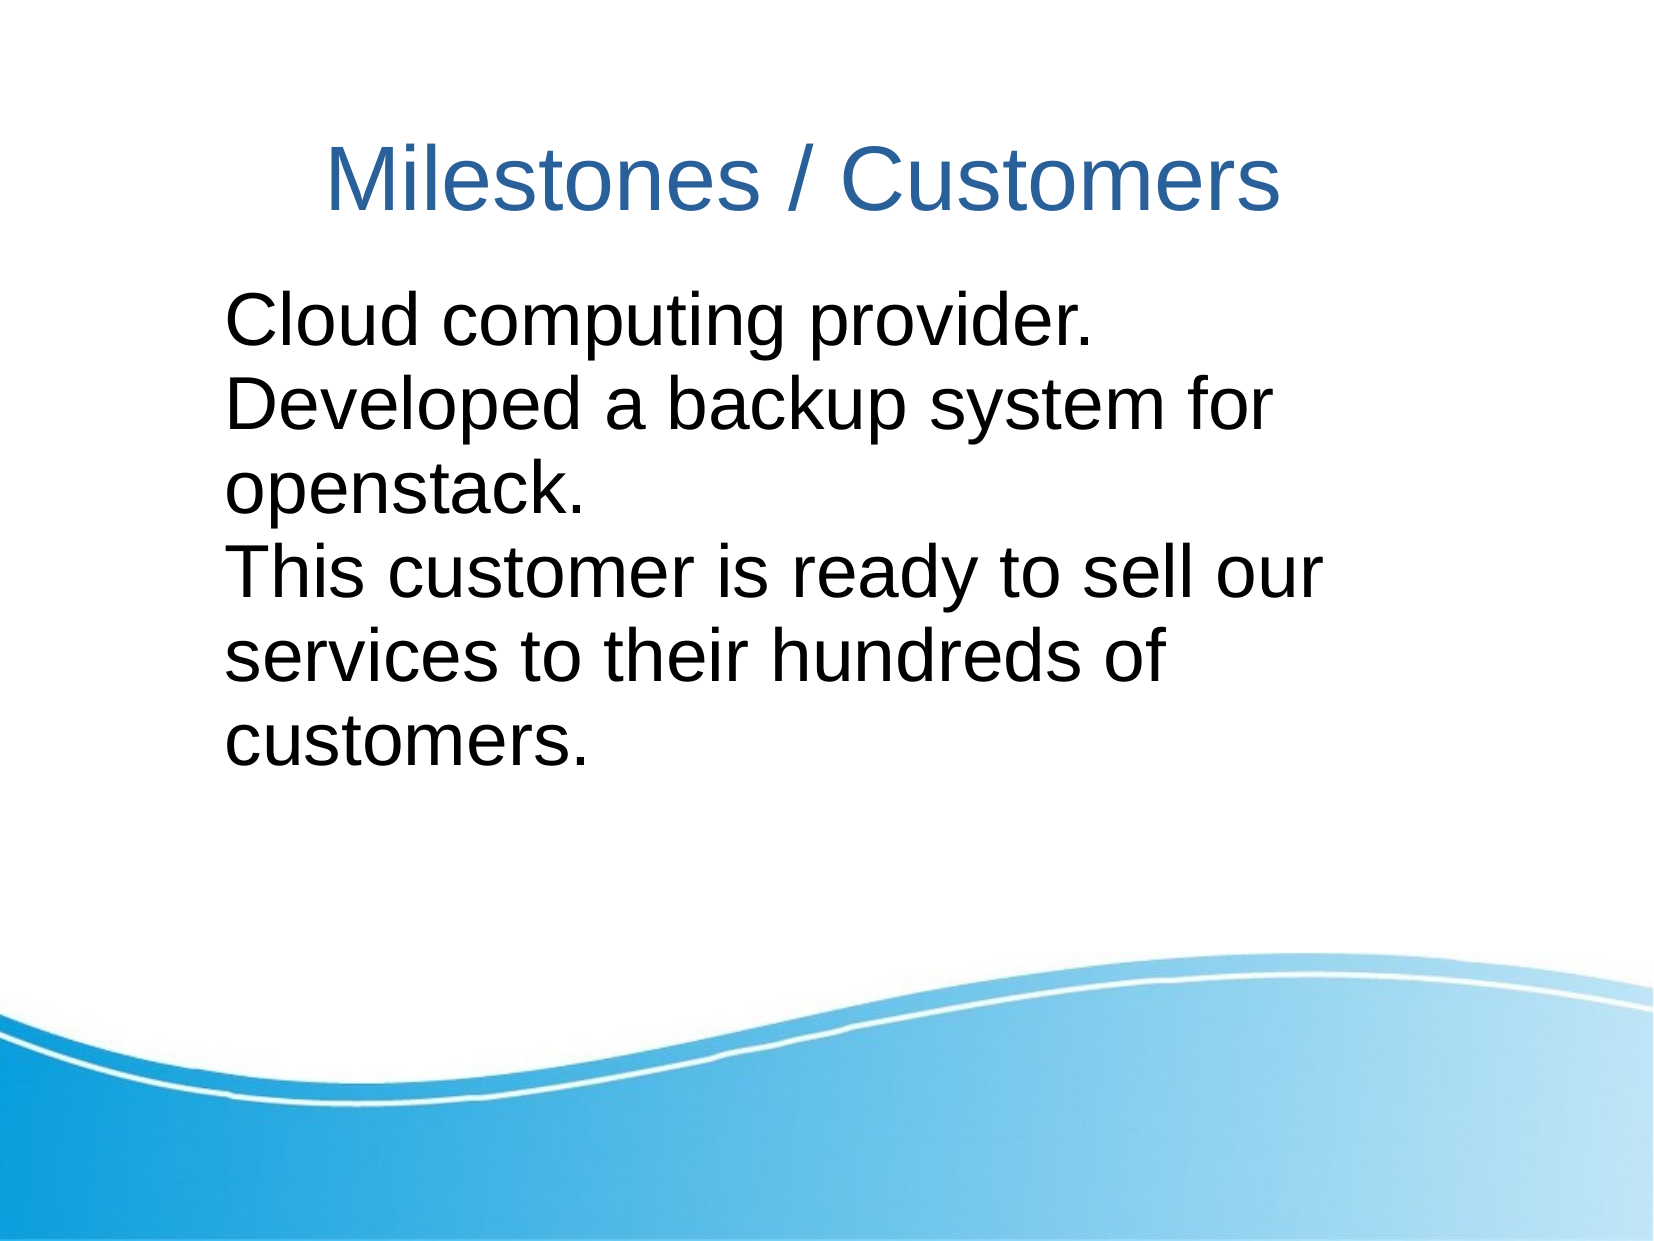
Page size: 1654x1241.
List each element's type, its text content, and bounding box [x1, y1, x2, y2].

picture [0, 952, 1654, 1241]
text_box Cloud computing provider. Developed a backup system for openstack. This customer is ready to sell our services to their hundreds of customers. [210, 270, 1366, 956]
title Milestones / Customers [60, 75, 1549, 283]
